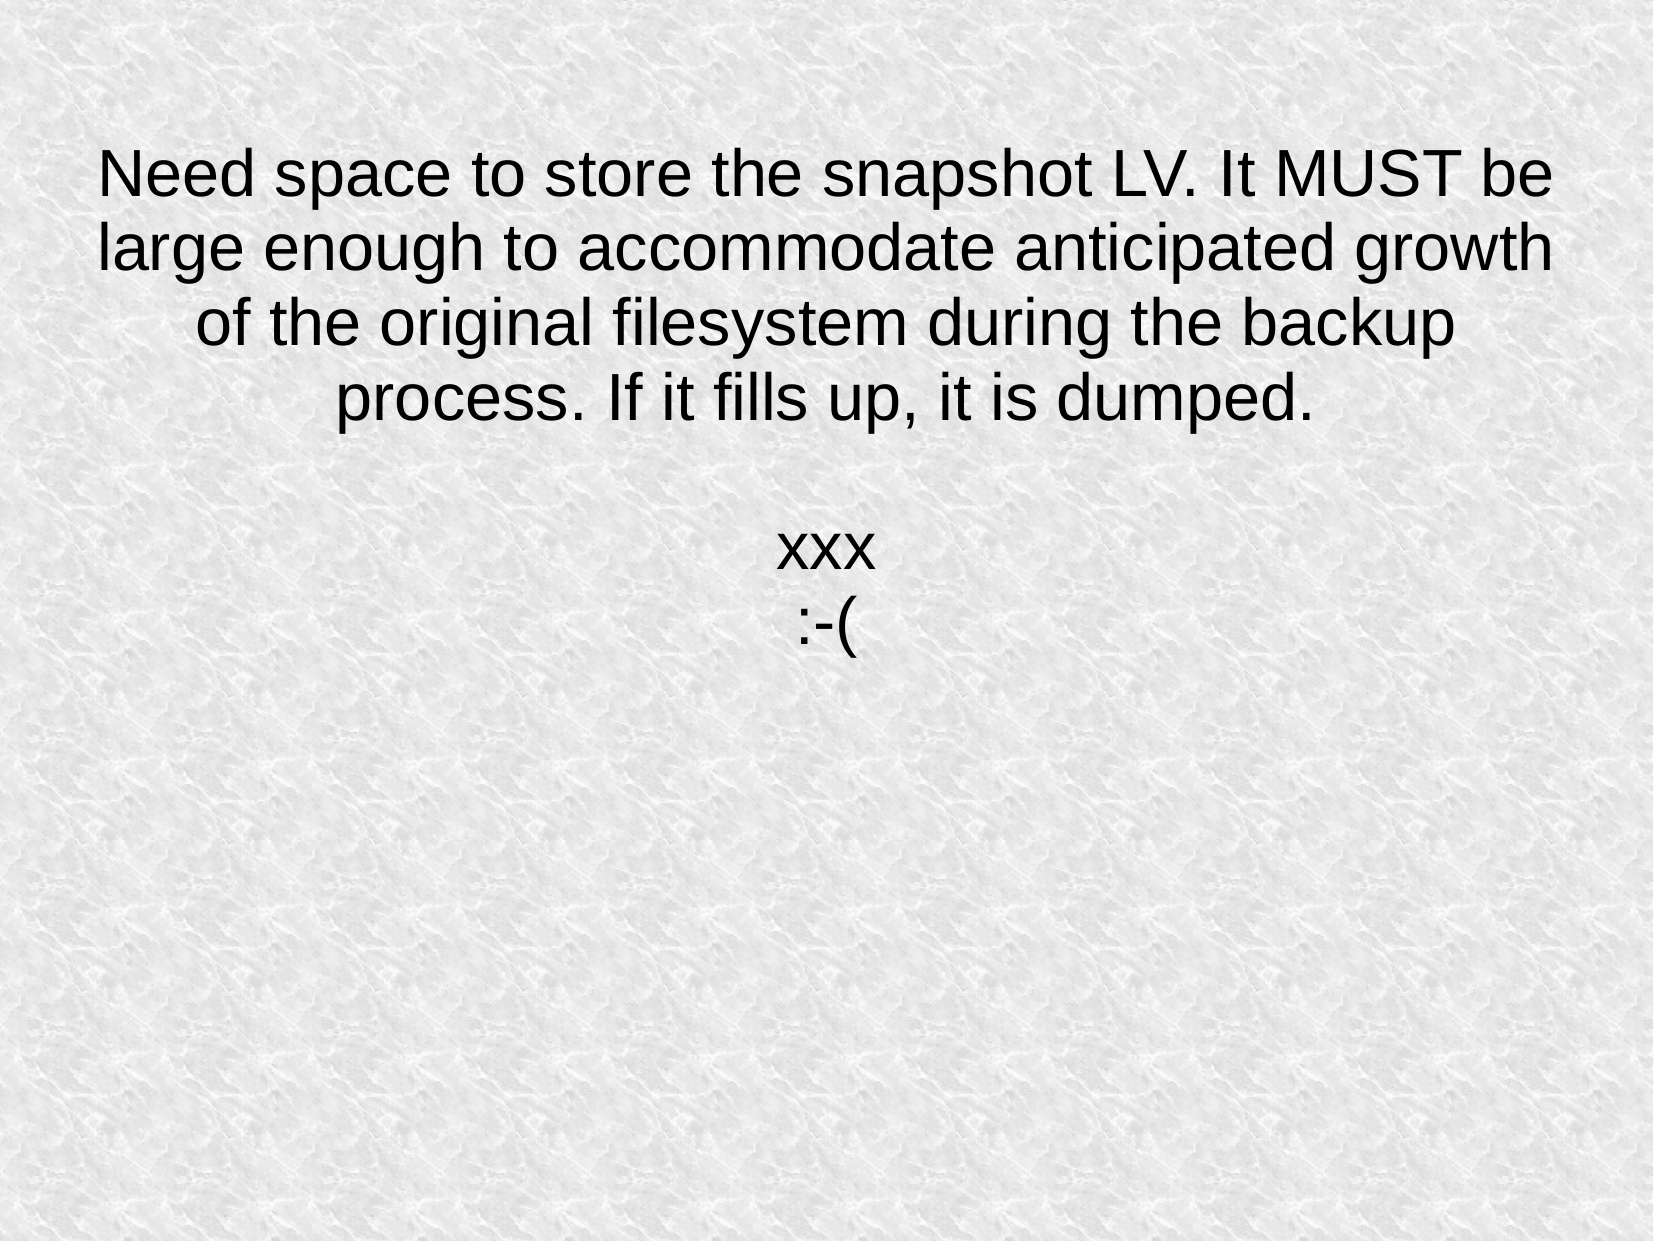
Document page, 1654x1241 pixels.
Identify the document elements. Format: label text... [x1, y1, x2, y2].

subtitle Need space to store the snapshot LV. It MUST be large enough to accommodate anticipated growth of the original filesystem during the backup process. If it fills up, it is dumped. xxx :-( [82, 37, 1571, 758]
picture [0, 0, 1654, 1241]
